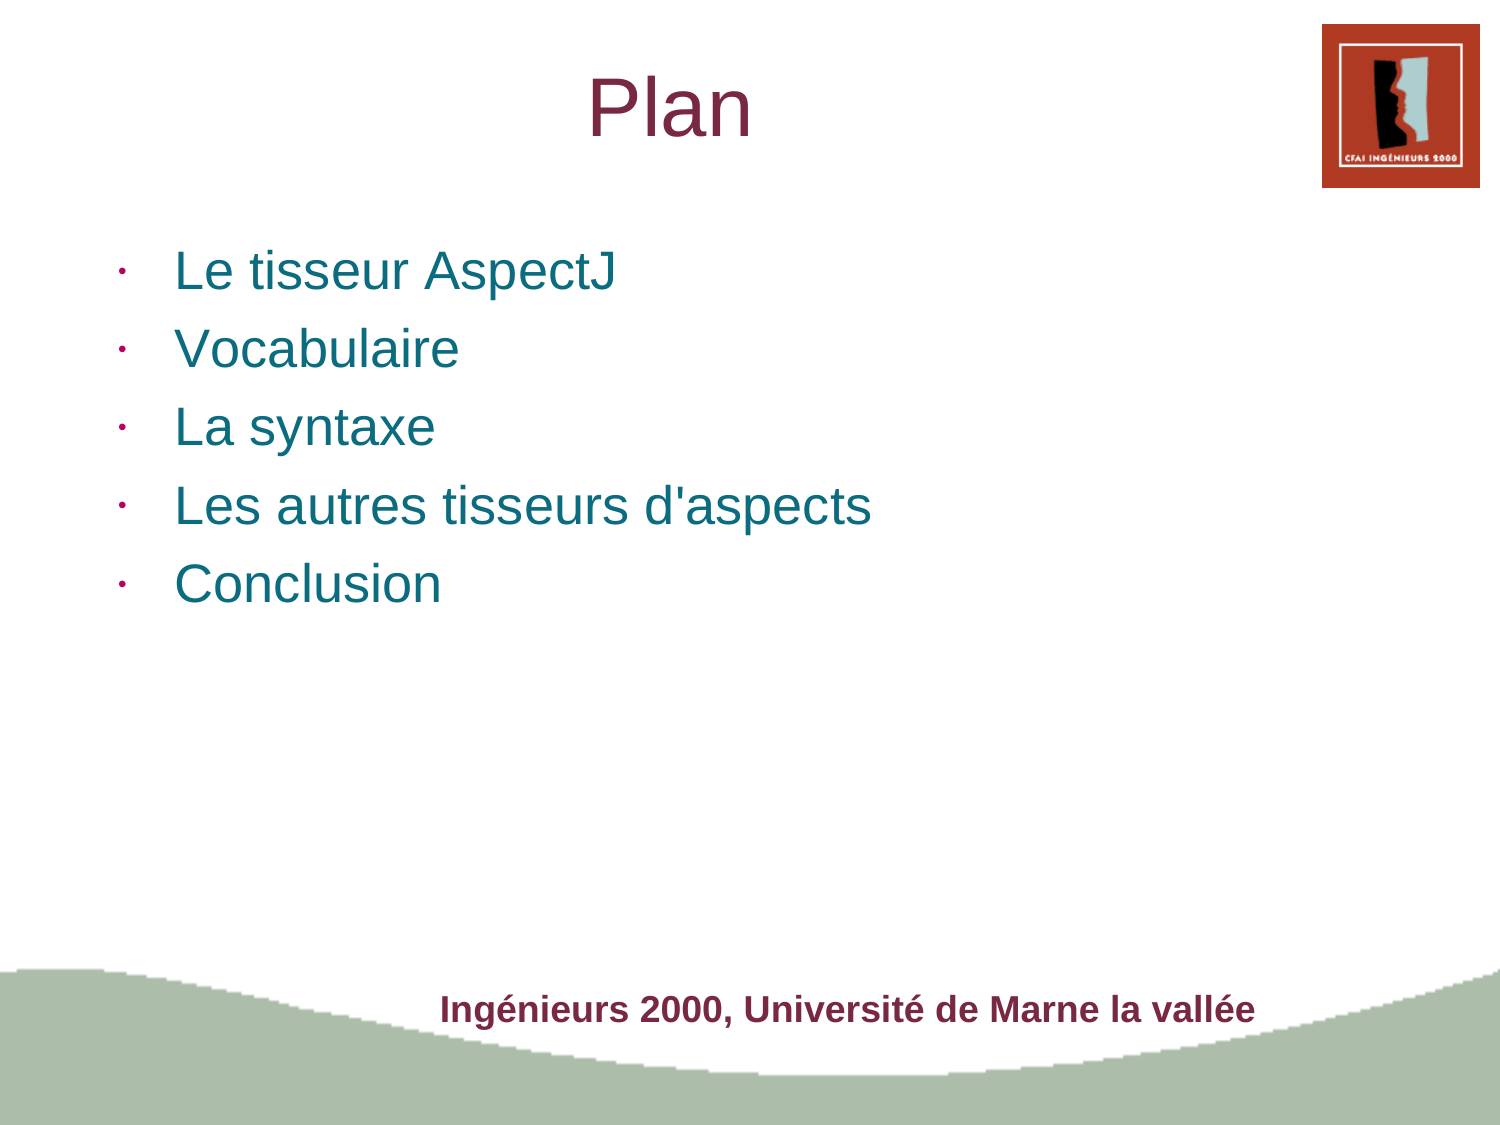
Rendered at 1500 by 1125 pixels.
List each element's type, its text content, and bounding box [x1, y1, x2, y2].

list Le tisseur AspectJ Vocabulaire La syntaxe Les autres tisseurs d'aspects Conclusion [118, 236, 1400, 945]
picture [0, 887, 1500, 1125]
picture [1322, 24, 1480, 188]
title Plan [29, 18, 1311, 207]
